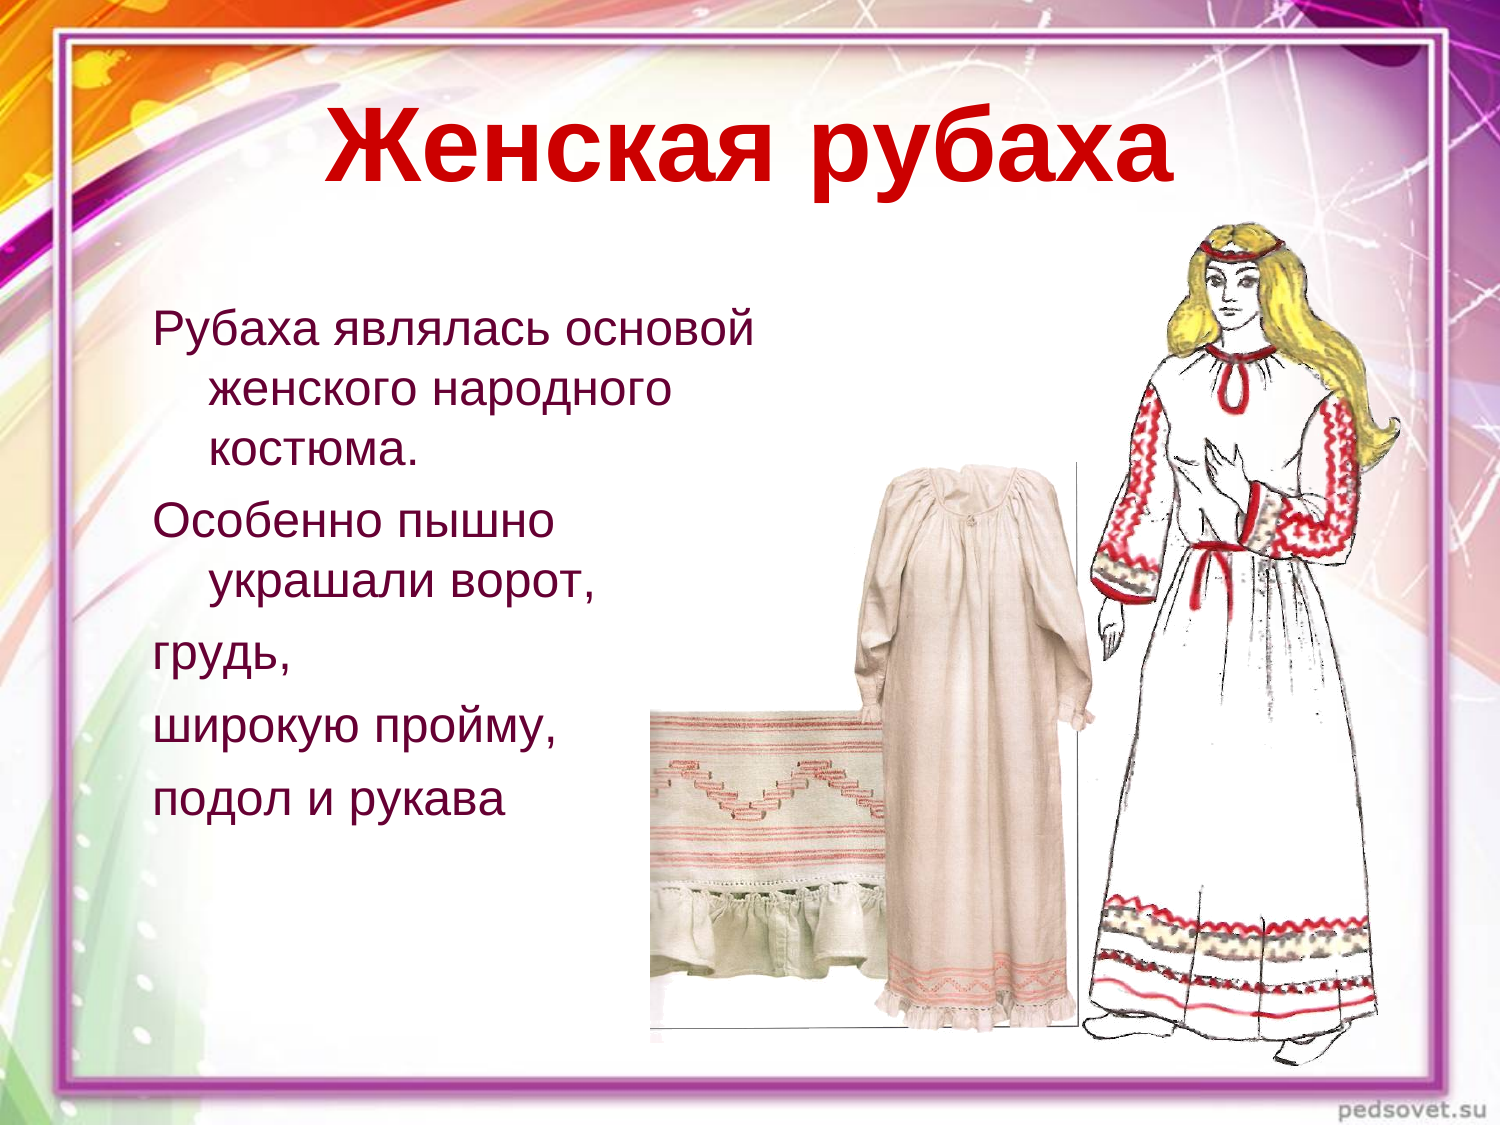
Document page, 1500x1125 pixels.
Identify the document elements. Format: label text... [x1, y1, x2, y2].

text_box Рубаха являлась основой женского народного костюма. Особенно пышно украшали ворот, грудь, широкую пройму, подол и рукава [137, 287, 800, 1030]
title Женская рубаха [75, 45, 1426, 233]
picture [0, 0, 1500, 1125]
